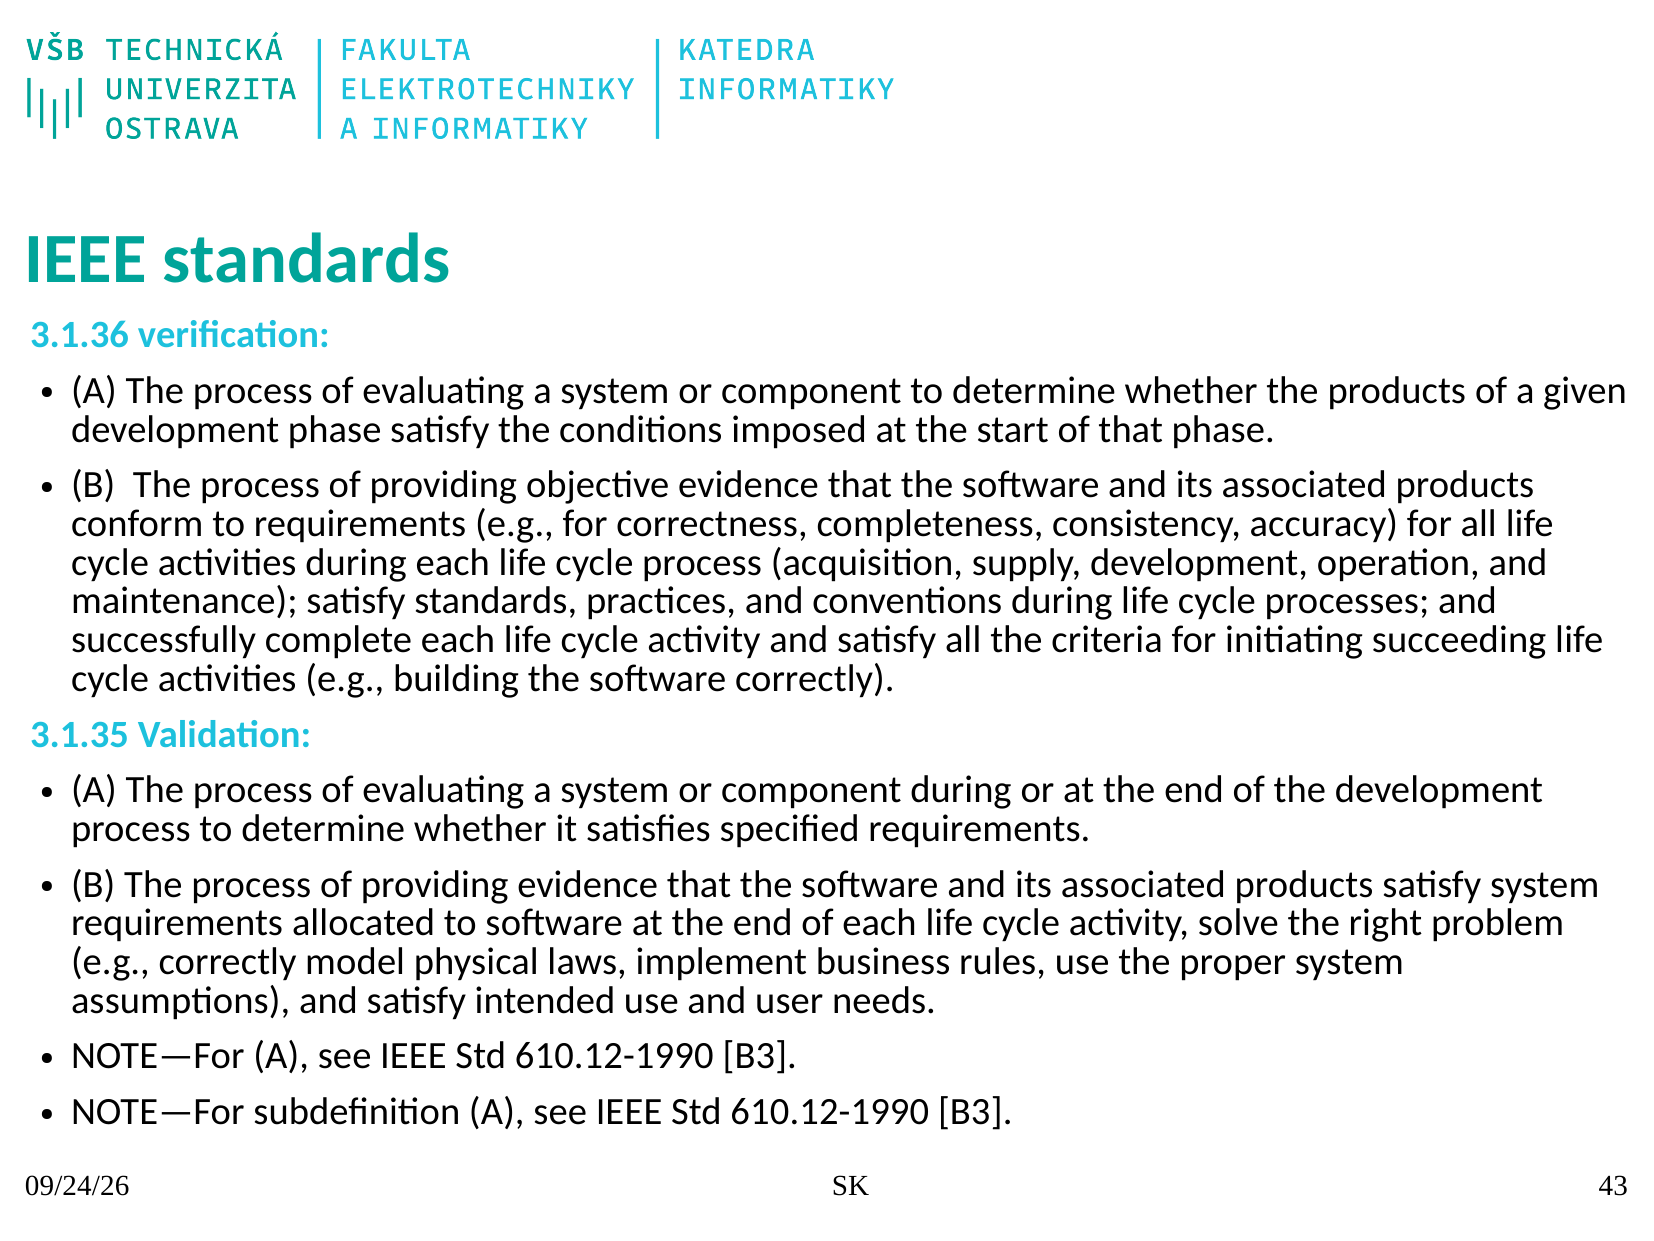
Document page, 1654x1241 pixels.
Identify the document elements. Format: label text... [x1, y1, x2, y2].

title IEEE standards [24, 169, 1629, 300]
picture [26, 31, 894, 139]
list 3.1.36 verification: (A) The process of evaluating a system or component to determine whether the products of a given development phase satisfy the conditions imposed at the start of that phase. (B) The process of providing objective evidence that the software and its associated products conform to requirements (e.g., for correctness, completeness, consistency, accuracy) for all life cycle activities during each life cycle process (acquisition, supply, development, operation, and maintenance); satisfy standards, practices, and conventions during life cycle processes; and successfully complete each life cycle activity and satisfy all the criteria for initiating succeeding life cycle activities (e.g., building the software correctly). 3.1.35 Validation: (A) The process of evaluating a system or component during or at the end of the development process to determine whether it satisfies specified requirements. (B) The process of providing evidence that the software and its associated products satisfy system requirements allocated to software at the end of each life cycle activity, solve the right problem (e.g., correctly model physical laws, implement business rules, use the proper system assumptions), and satisfy intended use and user needs. NOTE—For (A), see IEEE Std 610.12-1990 [B3]. NOTE—For subdefinition (A), see IEEE Std 610.12-1990 [B3]. [30, 318, 1629, 1146]
